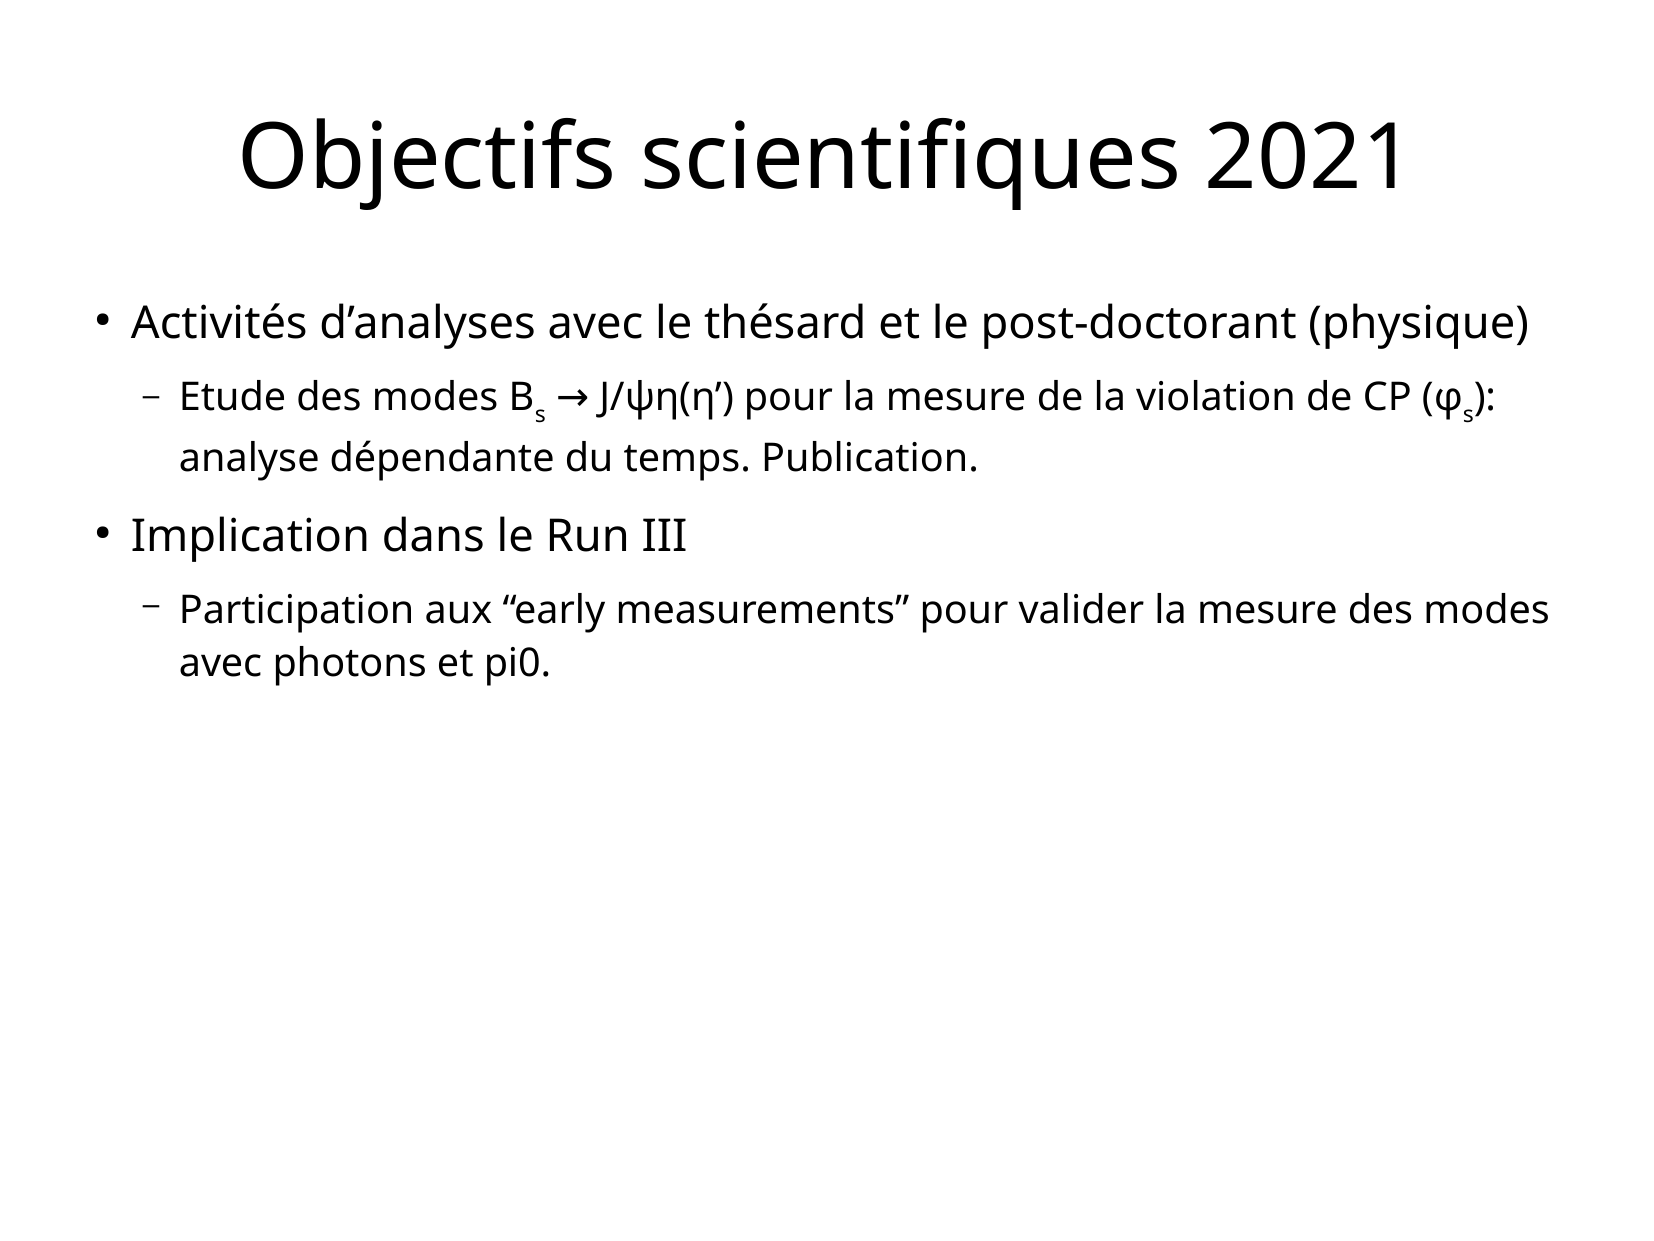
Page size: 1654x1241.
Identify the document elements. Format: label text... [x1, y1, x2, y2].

title Objectifs scientifiques 2021 [82, 49, 1571, 257]
list Activités d’analyses avec le thésard et le post-doctorant (physique) Etude des modes Bs → J/ψη(η’) pour la mesure de la violation de CP (φs): analyse dépendante du temps. Publication. Implication dans le Run III Participation aux “early measurements” pour valider la mesure des modes avec photons et pi0. [82, 290, 1571, 736]
